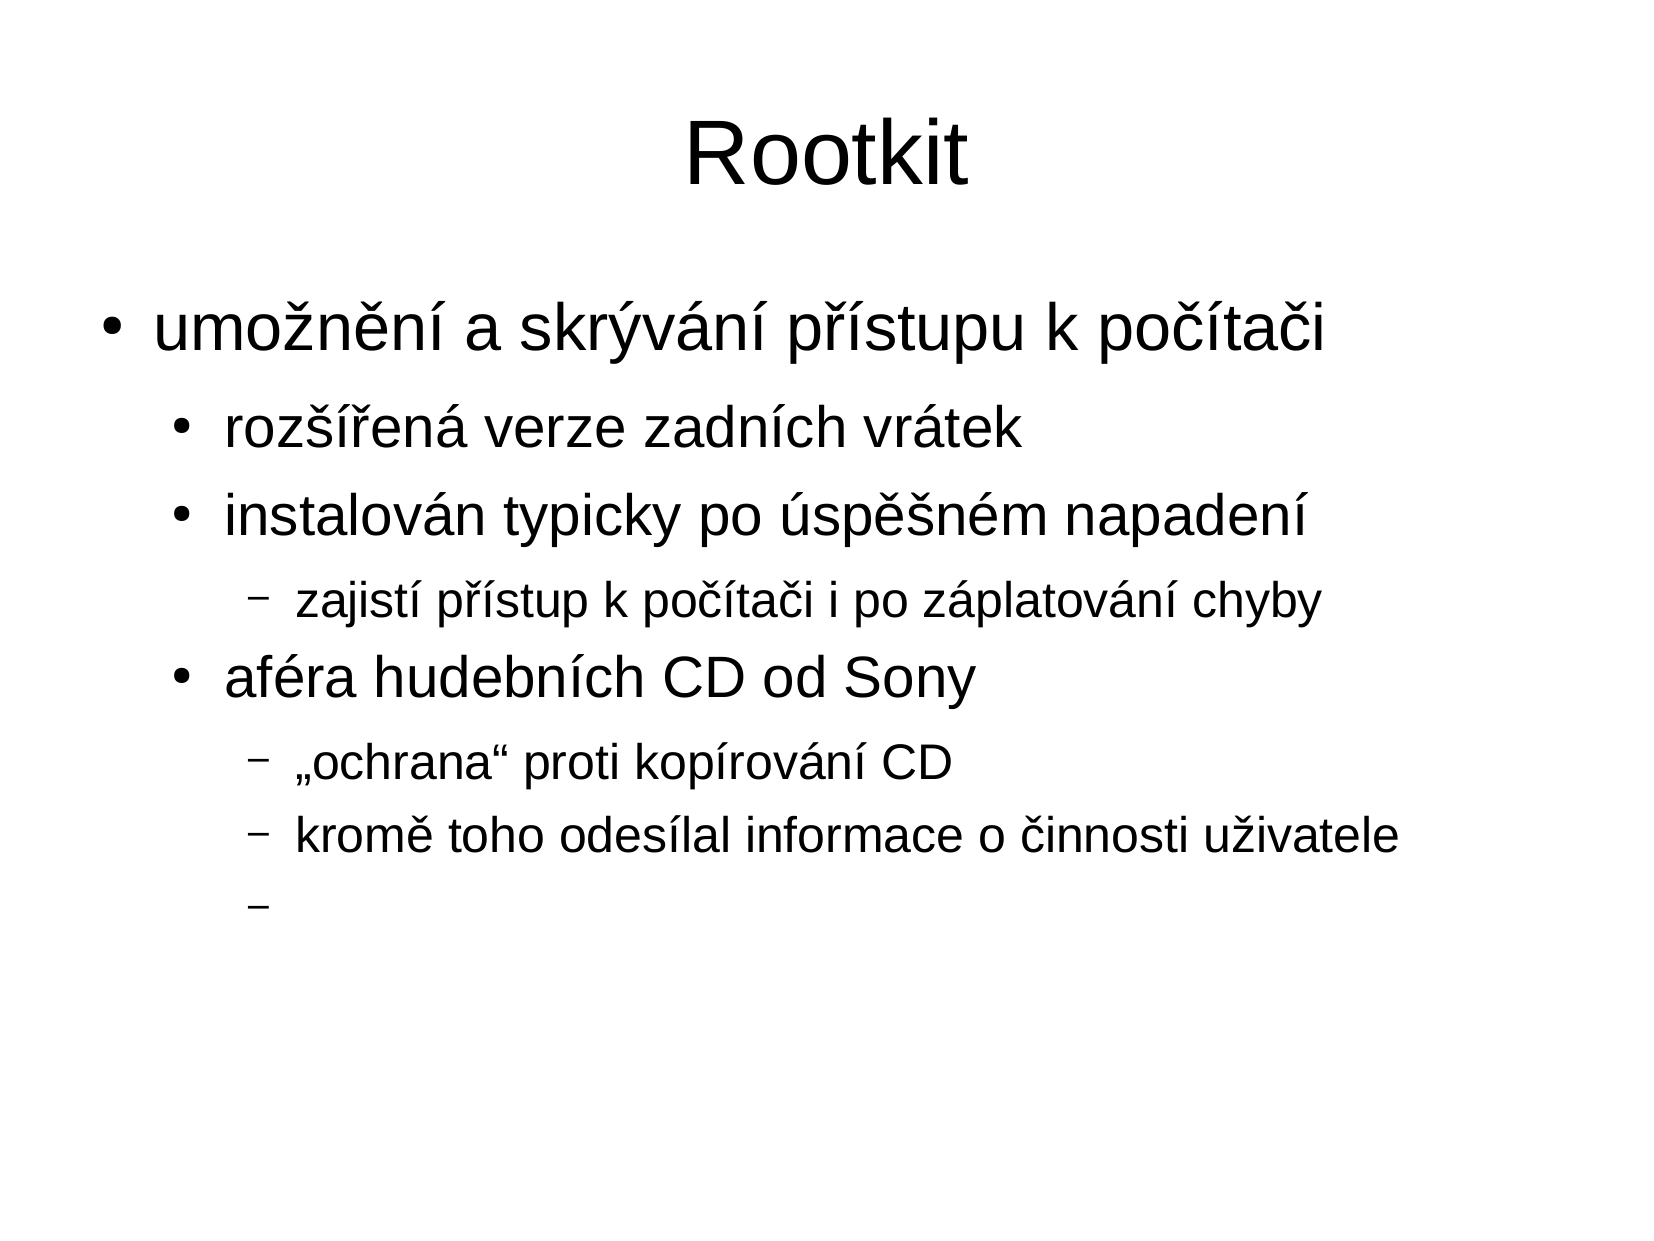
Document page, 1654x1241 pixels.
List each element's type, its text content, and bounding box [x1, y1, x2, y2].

title Rootkit [82, 49, 1571, 257]
list umožnění a skrývání přístupu k počítači rozšířená verze zadních vrátek instalován typicky po úspěšném napadení zajistí přístup k počítači i po záplatování chyby aféra hudebních CD od Sony „ochrana“ proti kopírování CD kromě toho odesílal informace o činnosti uživatele [82, 290, 1571, 1109]
